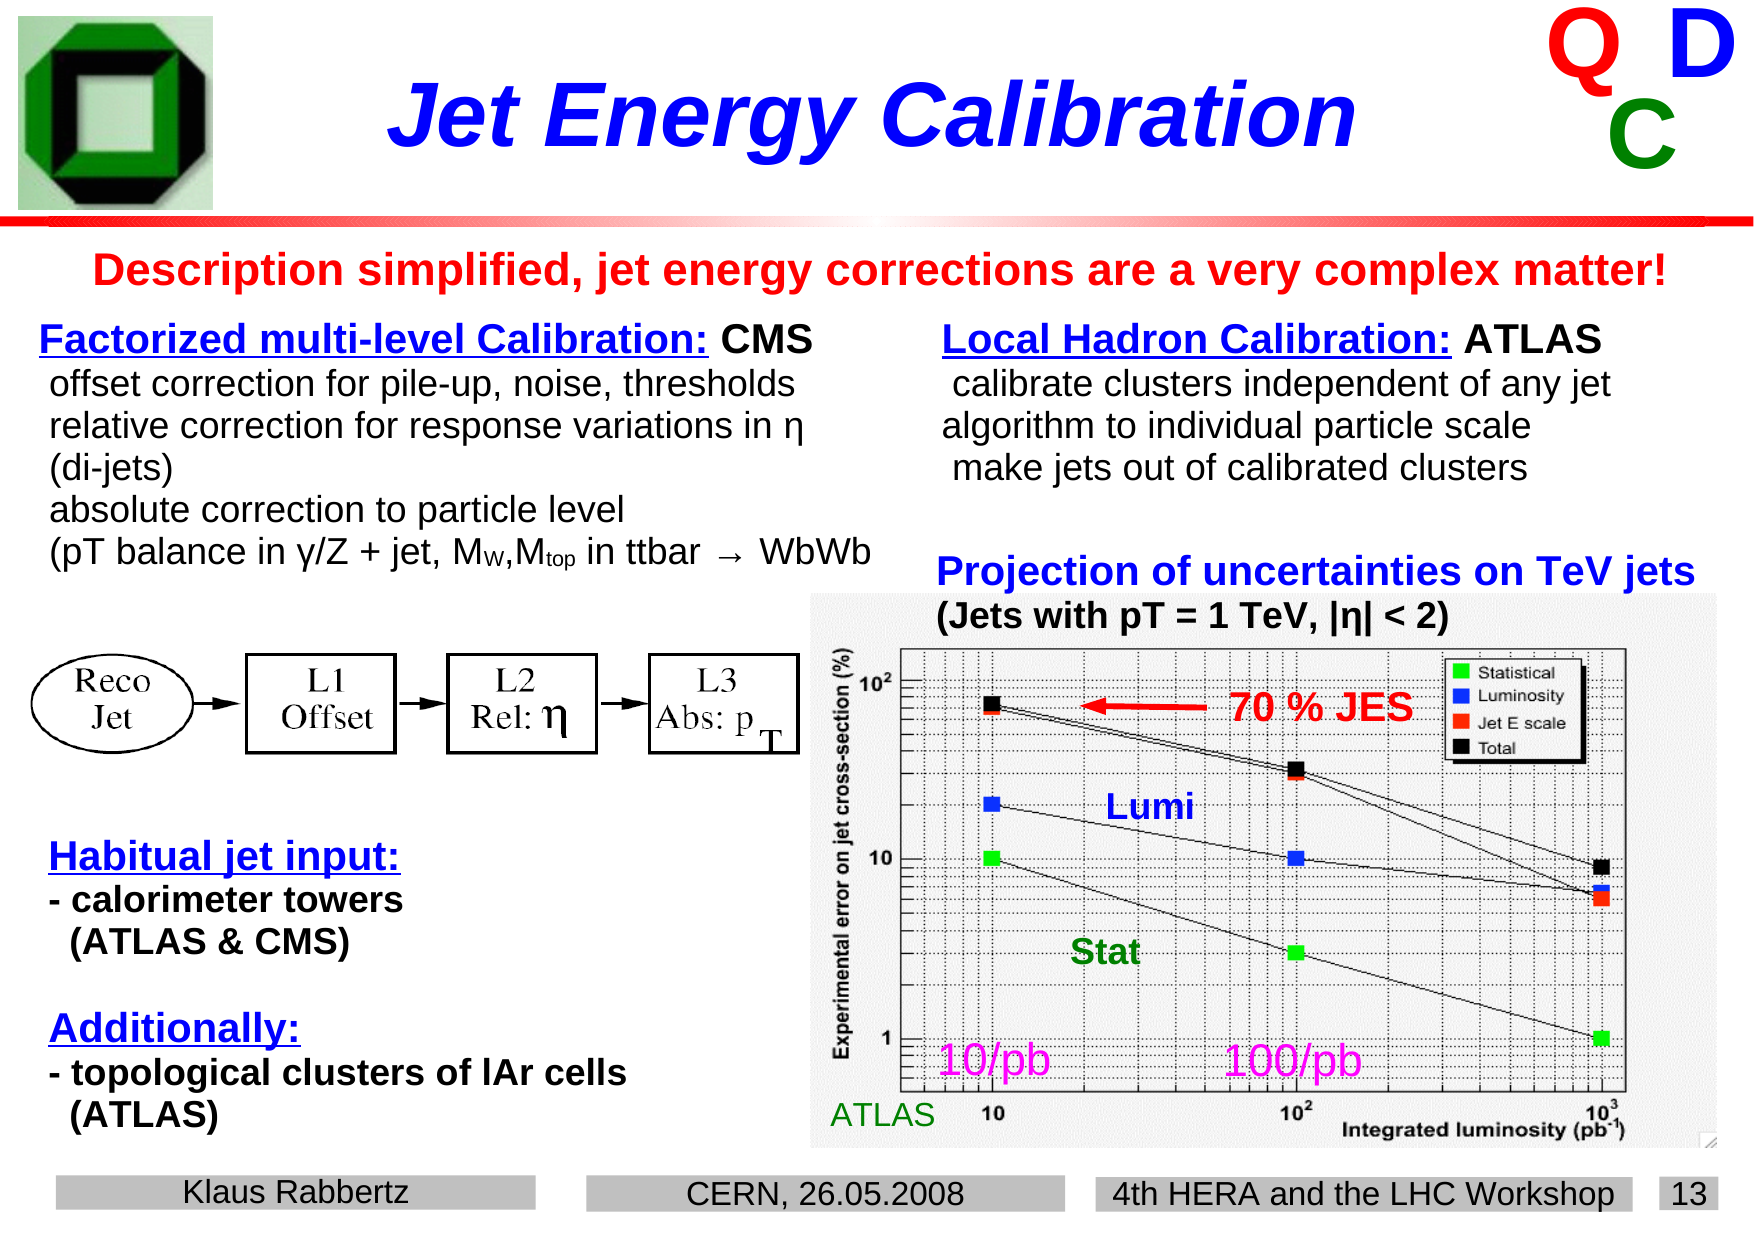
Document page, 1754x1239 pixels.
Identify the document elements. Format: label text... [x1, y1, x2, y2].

title Jet Energy Calibration [220, 27, 1525, 202]
text_box Factorized multi-level Calibration: CMS offset correction for pile-up, noise, thresholds relative correction for response variations in η (di-jets) absolute correction to particle level (pT balance in γ/Z + jet, MW,Mtop in ttbar → WbWb [26, 304, 920, 597]
text_box Habitual jet input: - calorimeter towers (ATLAS & CMS) Additionally: - topological clusters of lAr cells (ATLAS) [36, 820, 661, 1199]
text_box Description simplified, jet energy corrections are a very complex matter! [80, 231, 1649, 307]
picture [810, 593, 1717, 1148]
picture [18, 16, 213, 210]
text_box Stat [1058, 918, 1153, 985]
text_box Projection of uncertainties on TeV jets (Jets with pT = 1 TeV, |η| < 2) [924, 535, 1710, 649]
text_box 10/pb [924, 1022, 1062, 1098]
text_box Lumi [1093, 774, 1208, 840]
text_box 100/pb [1210, 1023, 1373, 1099]
text_box ATLAS [818, 1084, 948, 1146]
text_box 70 % JES [1217, 671, 1427, 742]
text_box Local Hadron Calibration: ATLAS calibrate clusters independent of any jet algorithm to individual particle scale make jets out of calibrated clusters [929, 307, 1647, 535]
picture [23, 637, 802, 768]
